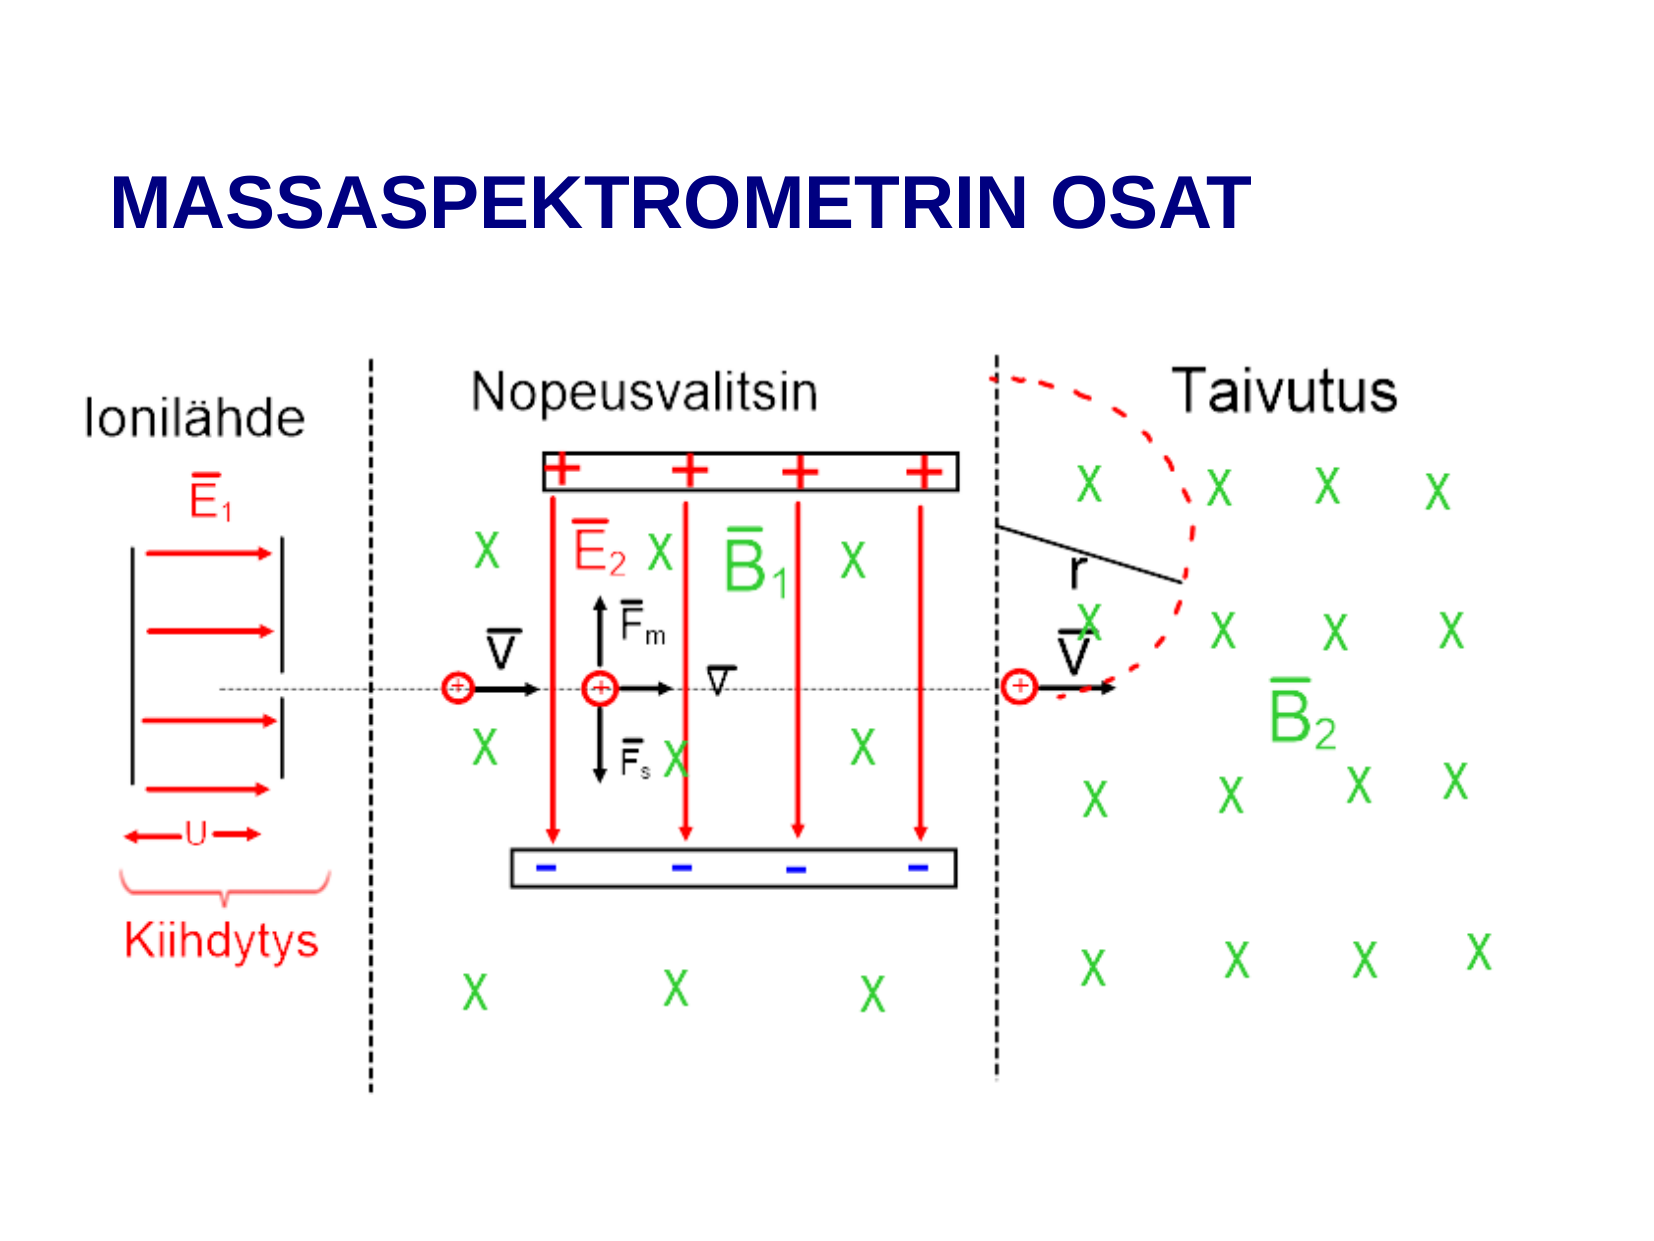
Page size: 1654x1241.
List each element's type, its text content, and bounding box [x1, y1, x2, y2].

picture [23, 318, 1607, 1131]
text_box MASSASPEKTROMETRIN OSAT [94, 153, 1269, 253]
